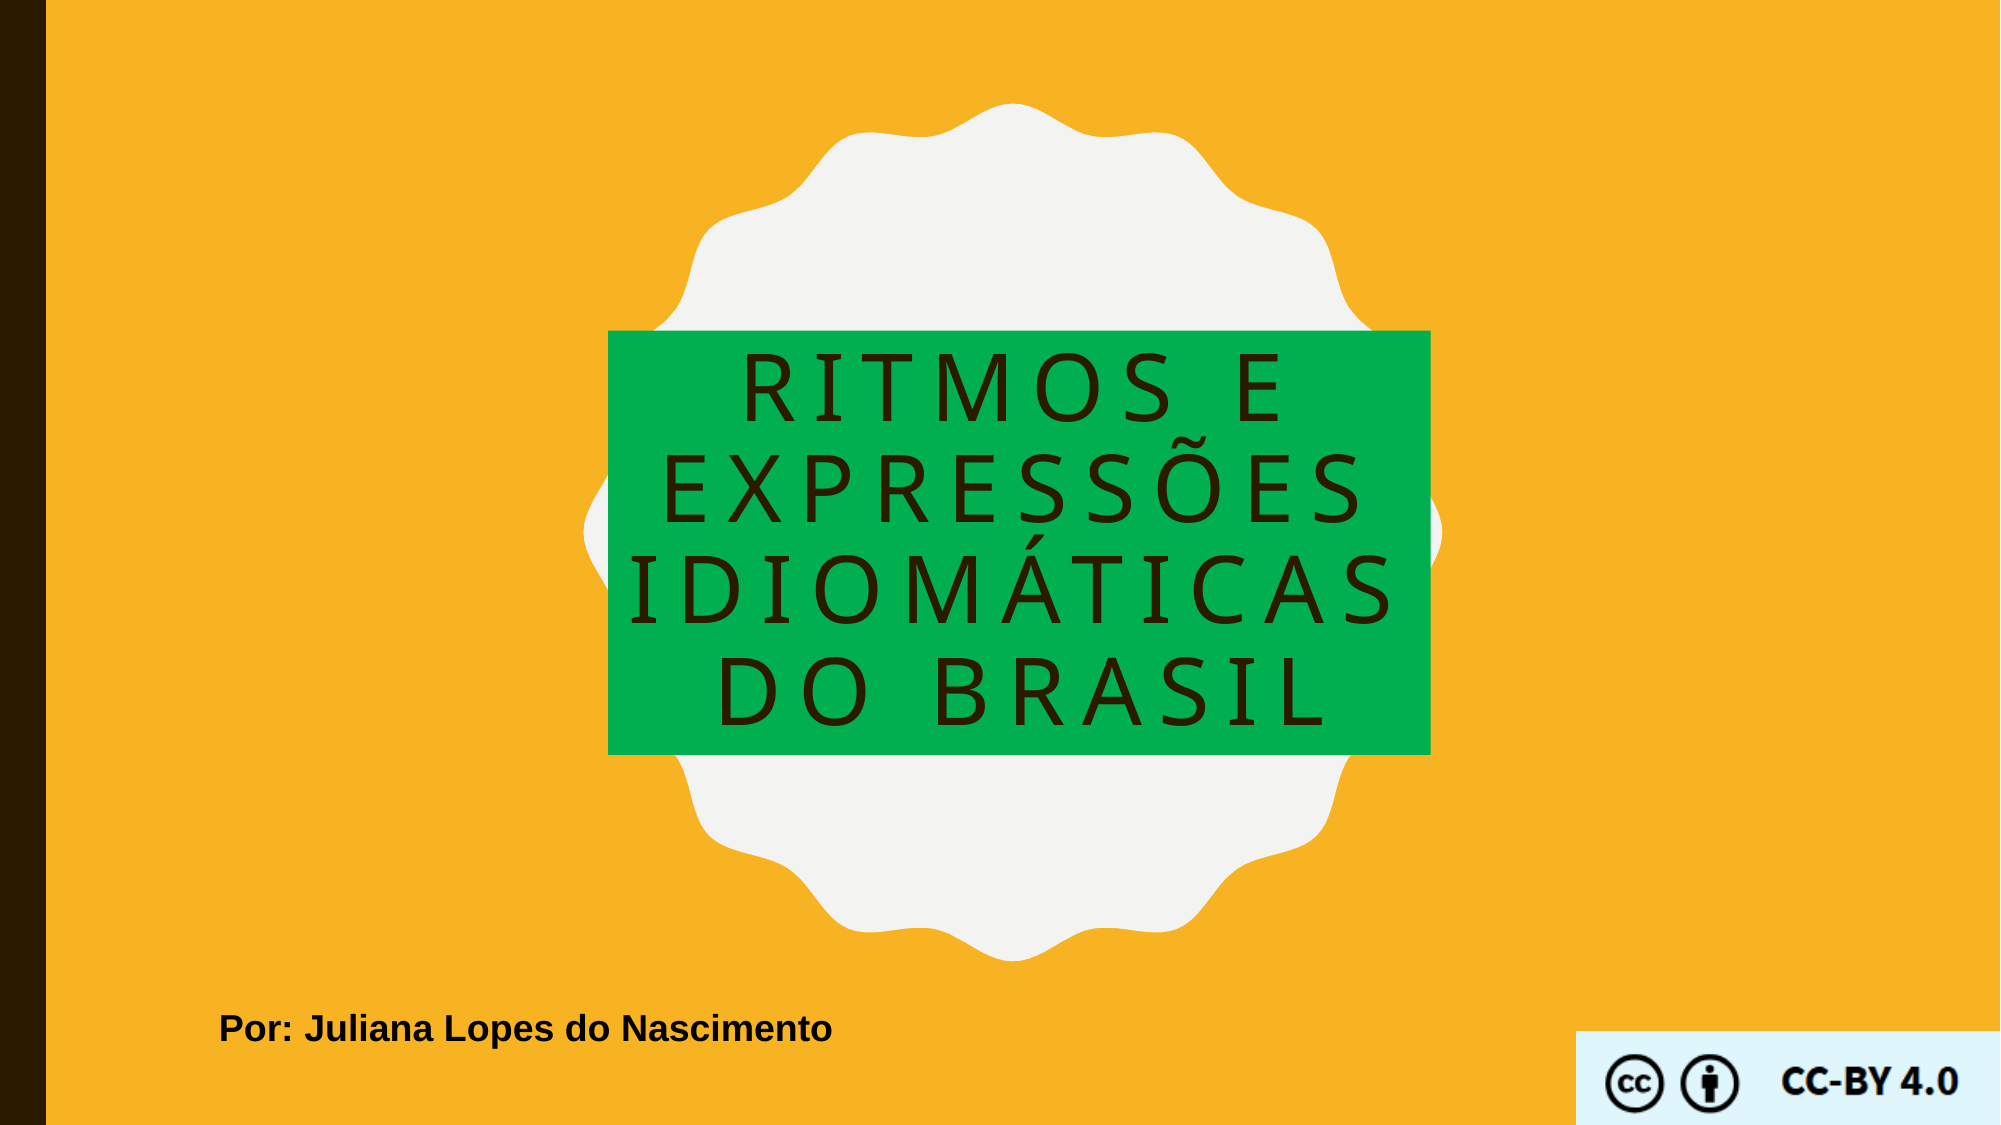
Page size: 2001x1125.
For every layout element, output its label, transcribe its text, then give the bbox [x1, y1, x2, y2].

text_box Por: Juliana Lopes do Nascimento [204, 1000, 1069, 1058]
title RITMOS e expressões idiomáticas DO BRASIL [608, 330, 1431, 755]
picture [1576, 1031, 2000, 1125]
